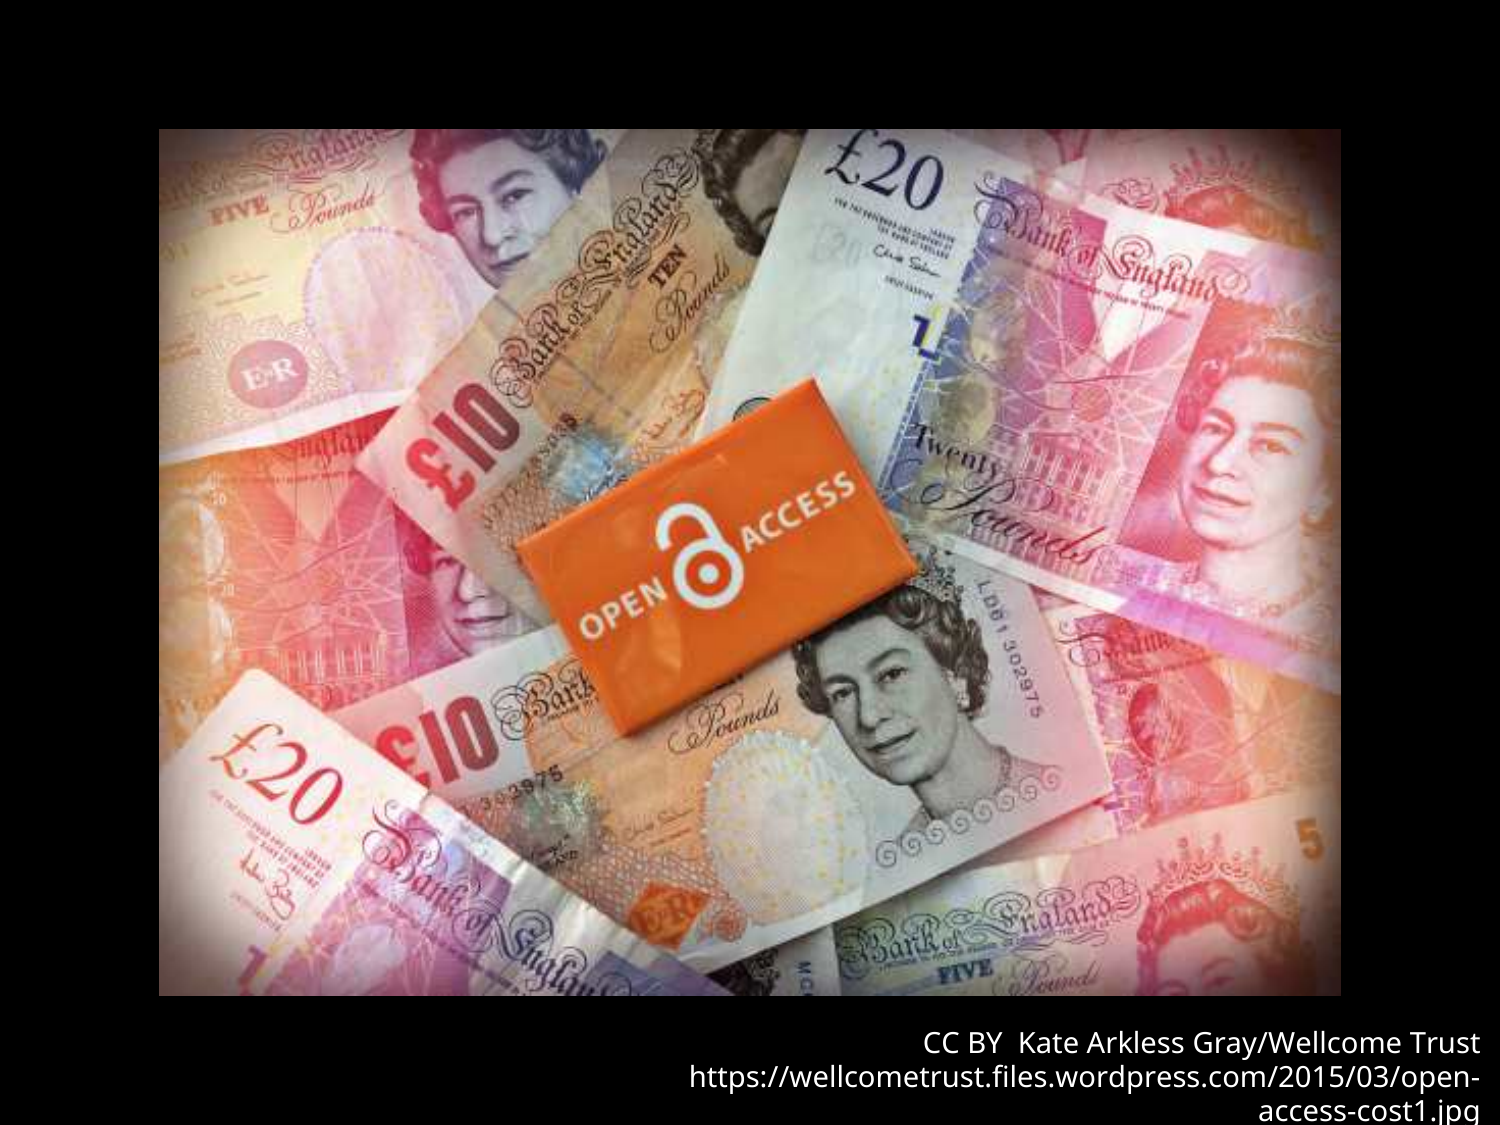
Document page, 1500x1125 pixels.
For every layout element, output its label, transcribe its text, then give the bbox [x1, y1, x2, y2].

text_box CC BY Kate Arkless Gray/Wellcome Trust https://wellcometrust.files.wordpress.com/2015/03/open-access-cost1.jpg [651, 1018, 1496, 1110]
picture [159, 129, 1341, 996]
